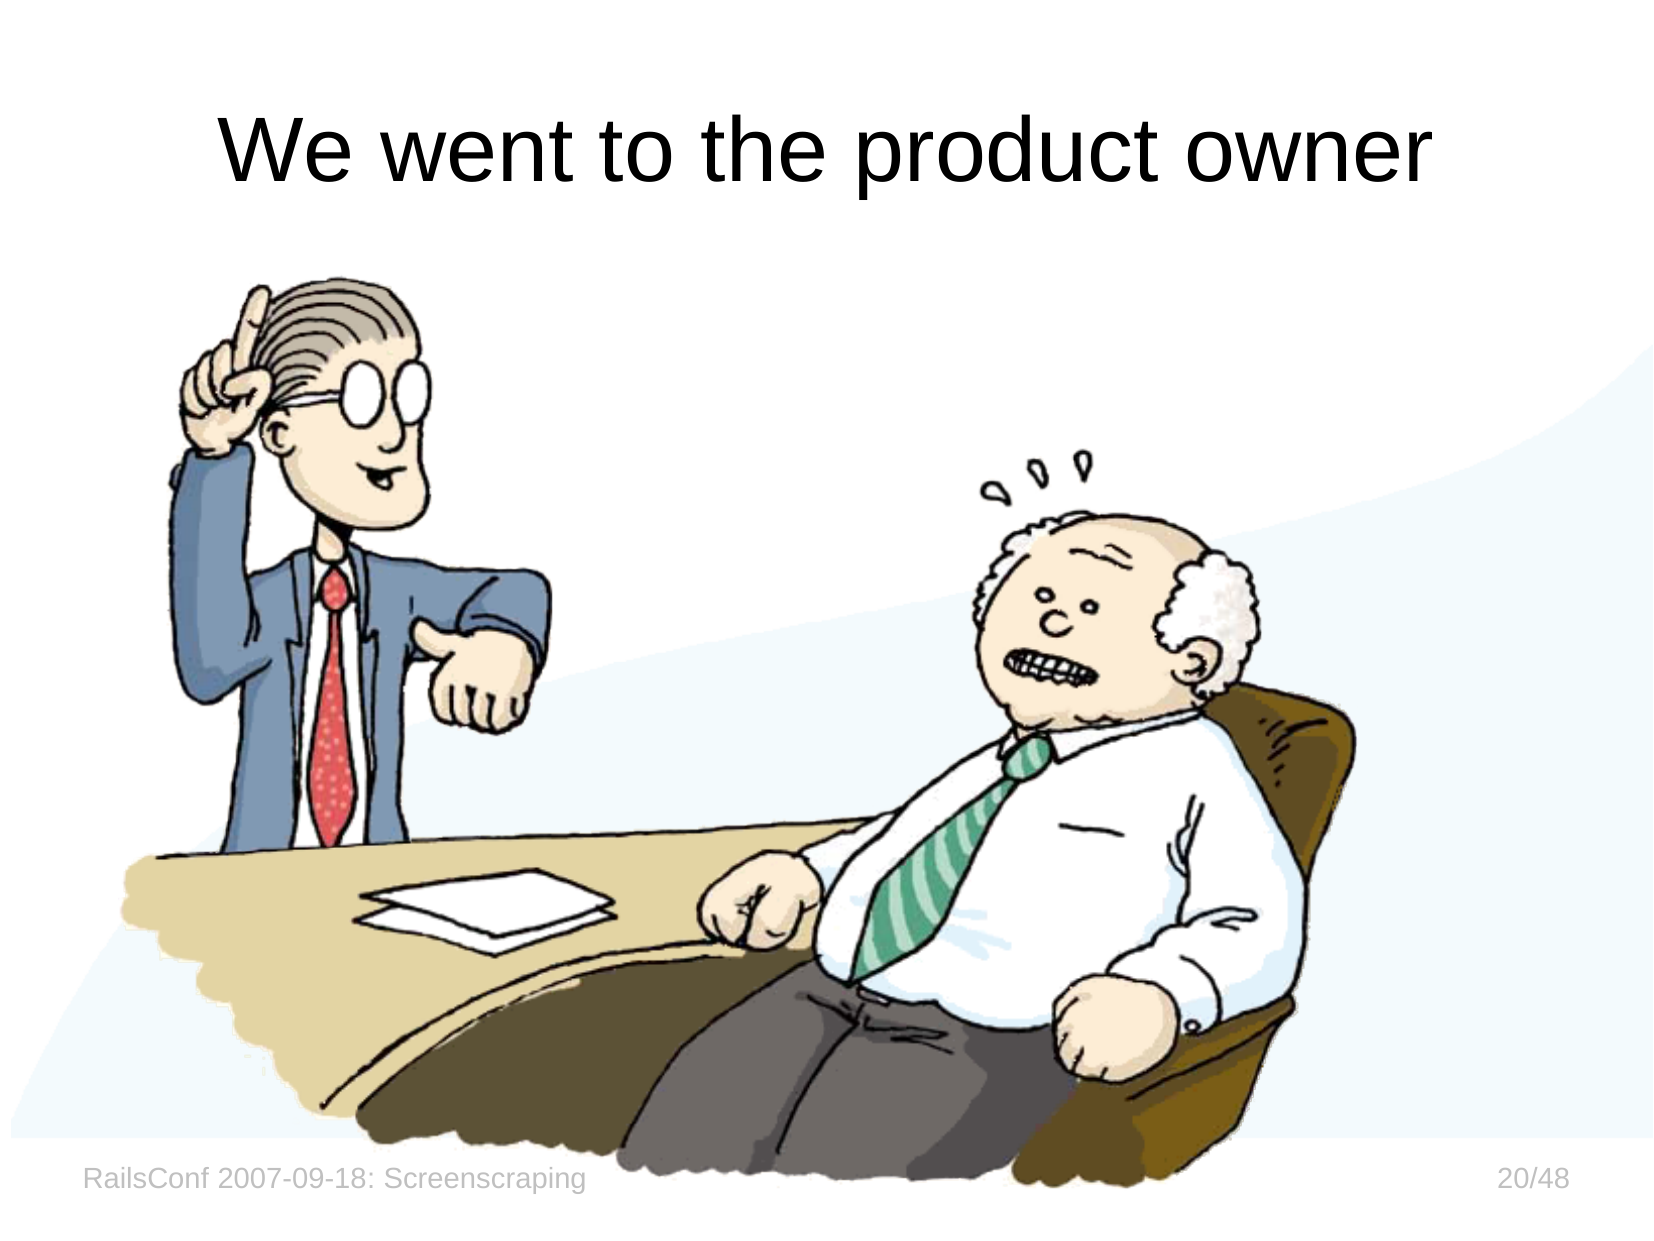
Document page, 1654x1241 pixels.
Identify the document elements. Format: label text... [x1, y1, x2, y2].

title We went to the product owner [82, 49, 1571, 257]
picture [11, 0, 1653, 1231]
